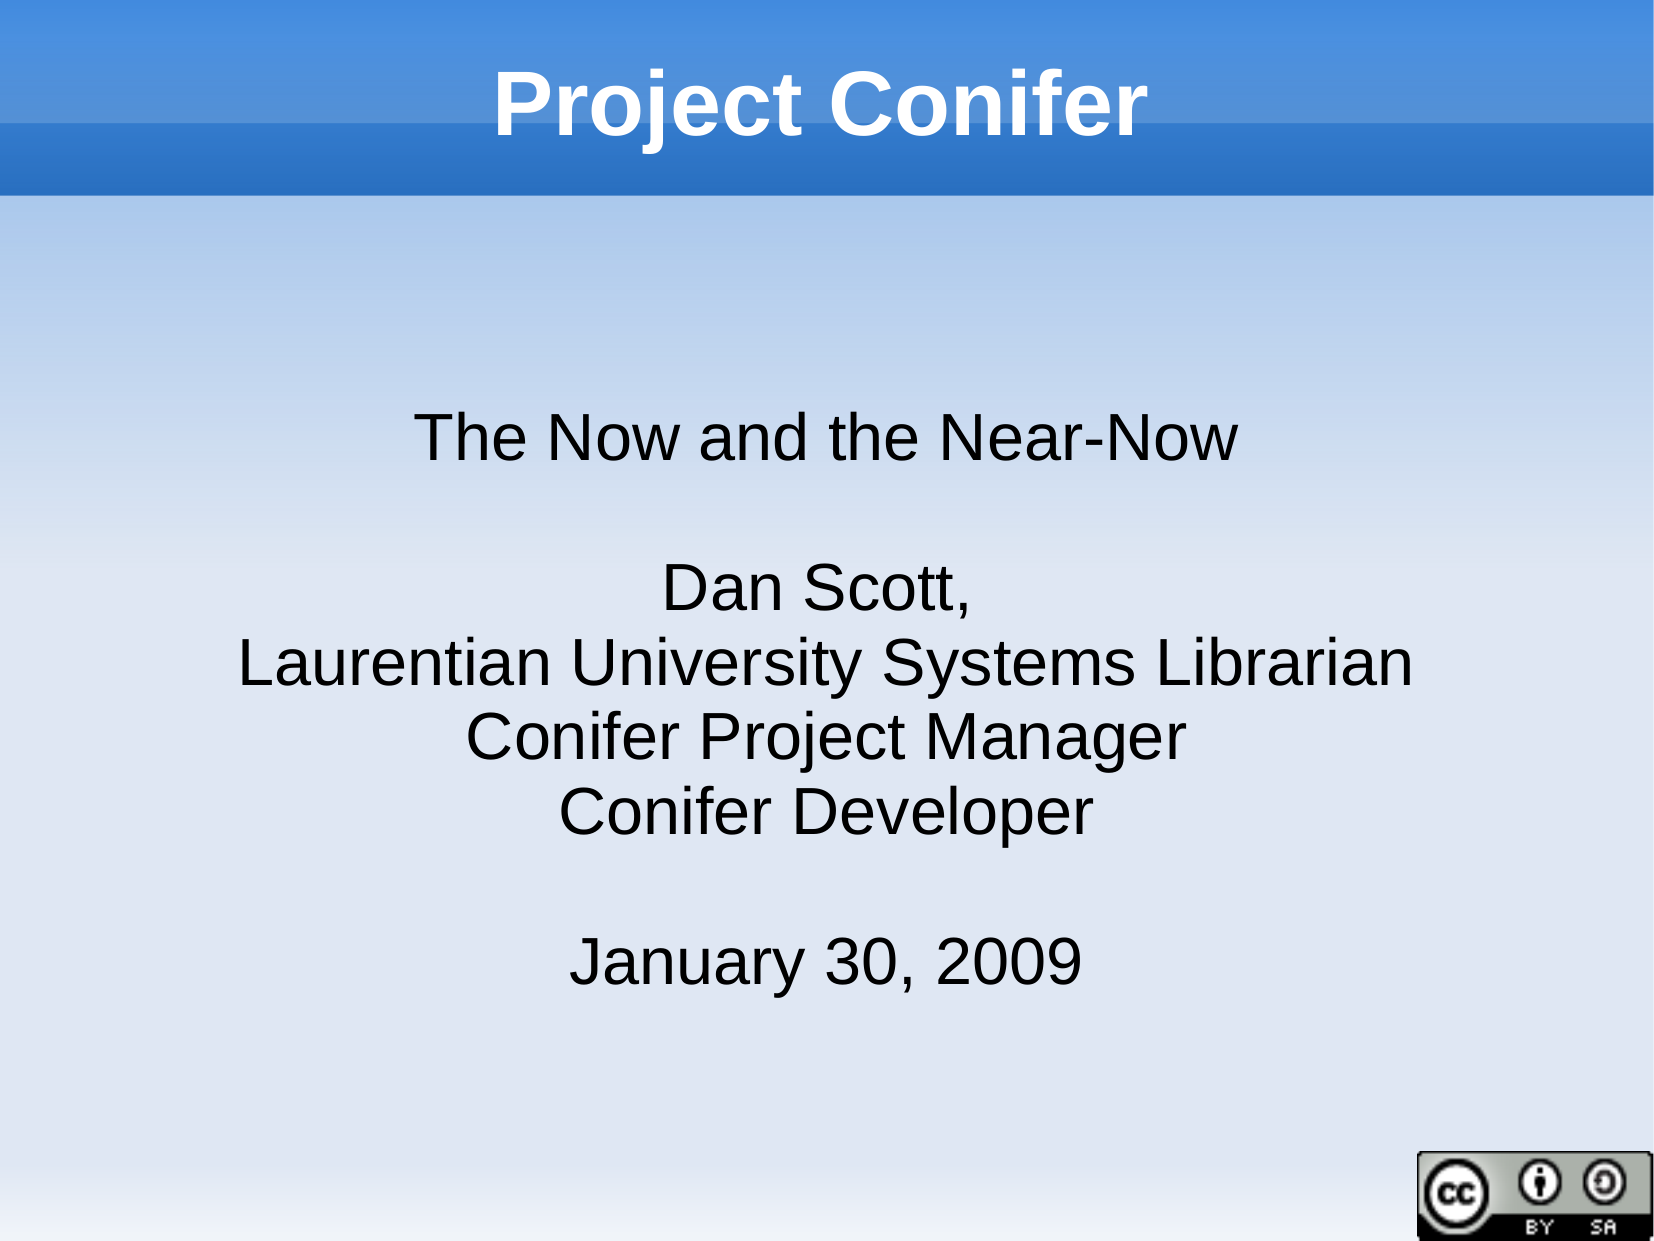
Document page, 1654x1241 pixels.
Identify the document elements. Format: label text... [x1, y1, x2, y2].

title Project Conifer [76, 0, 1565, 208]
subtitle The Now and the Near-Now Dan Scott, Laurentian University Systems Librarian Conifer Project Manager Conifer Developer January 30, 2009 [82, 290, 1571, 1109]
picture [0, 0, 1654, 1241]
